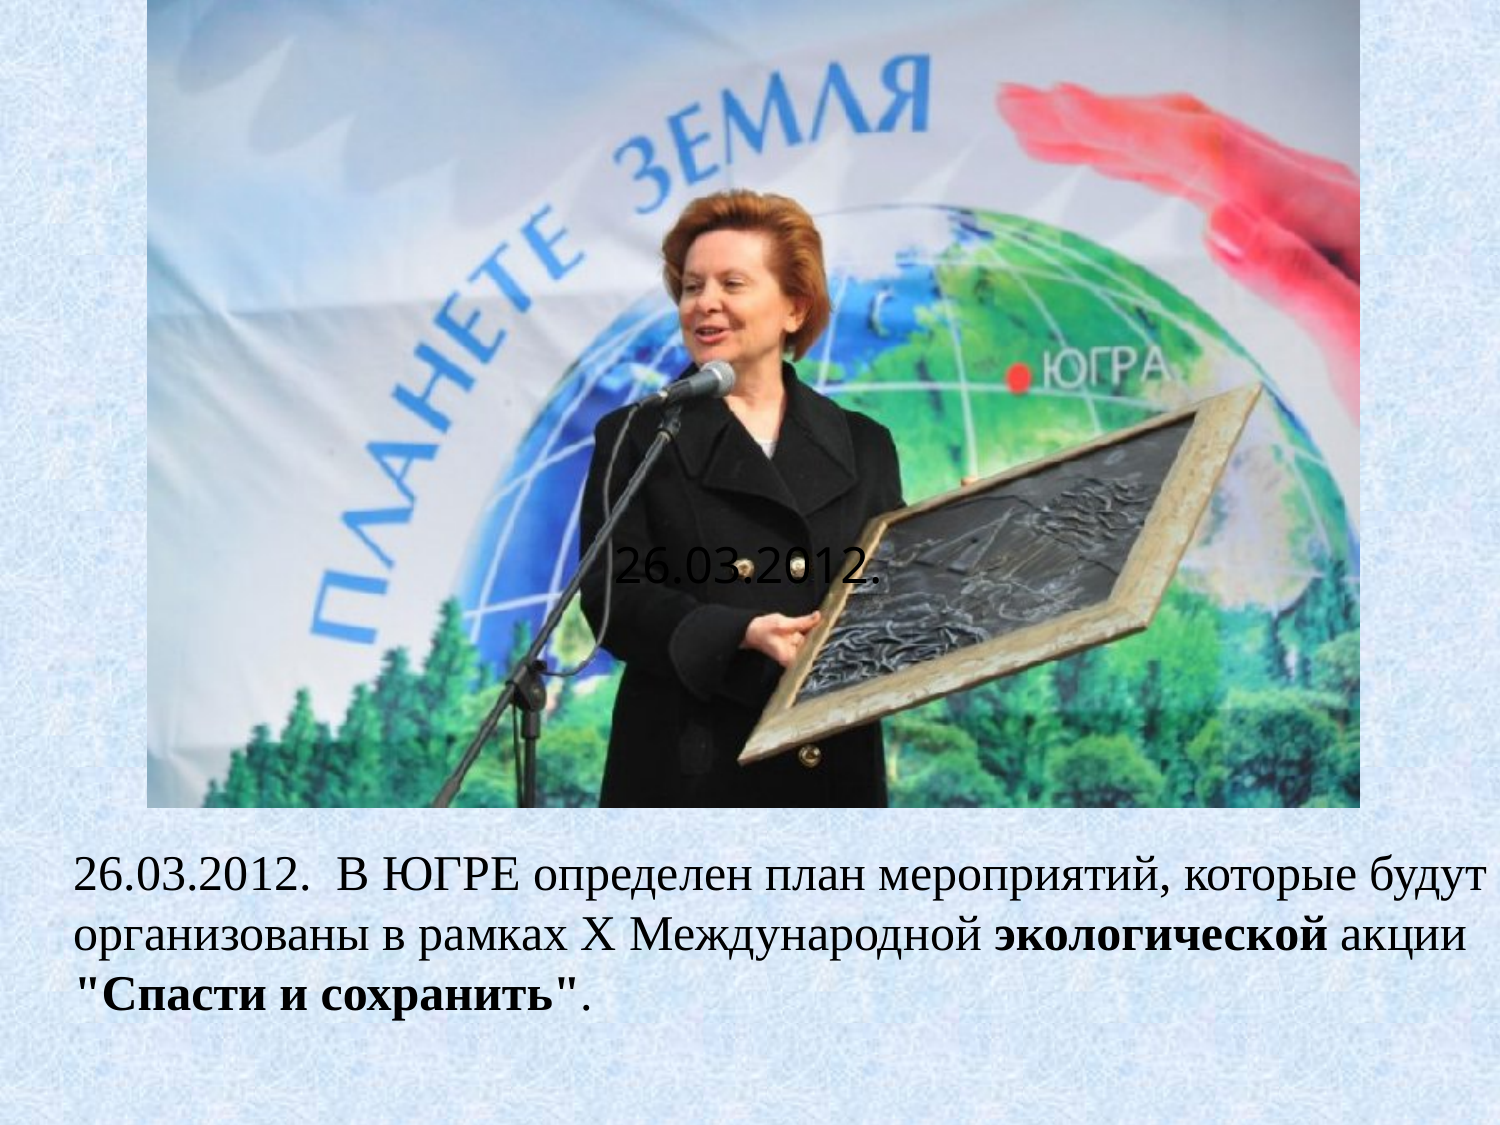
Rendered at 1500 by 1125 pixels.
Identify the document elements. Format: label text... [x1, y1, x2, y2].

text_box 26.03.2012. [613, 535, 909, 596]
text_box 26.03.2012. В ЮГРЕ определен план мероприятий, которые будут организованы в рамках Х Международной экологической акции "Спасти и сохранить". [59, 833, 1500, 1125]
picture [147, 0, 1360, 808]
